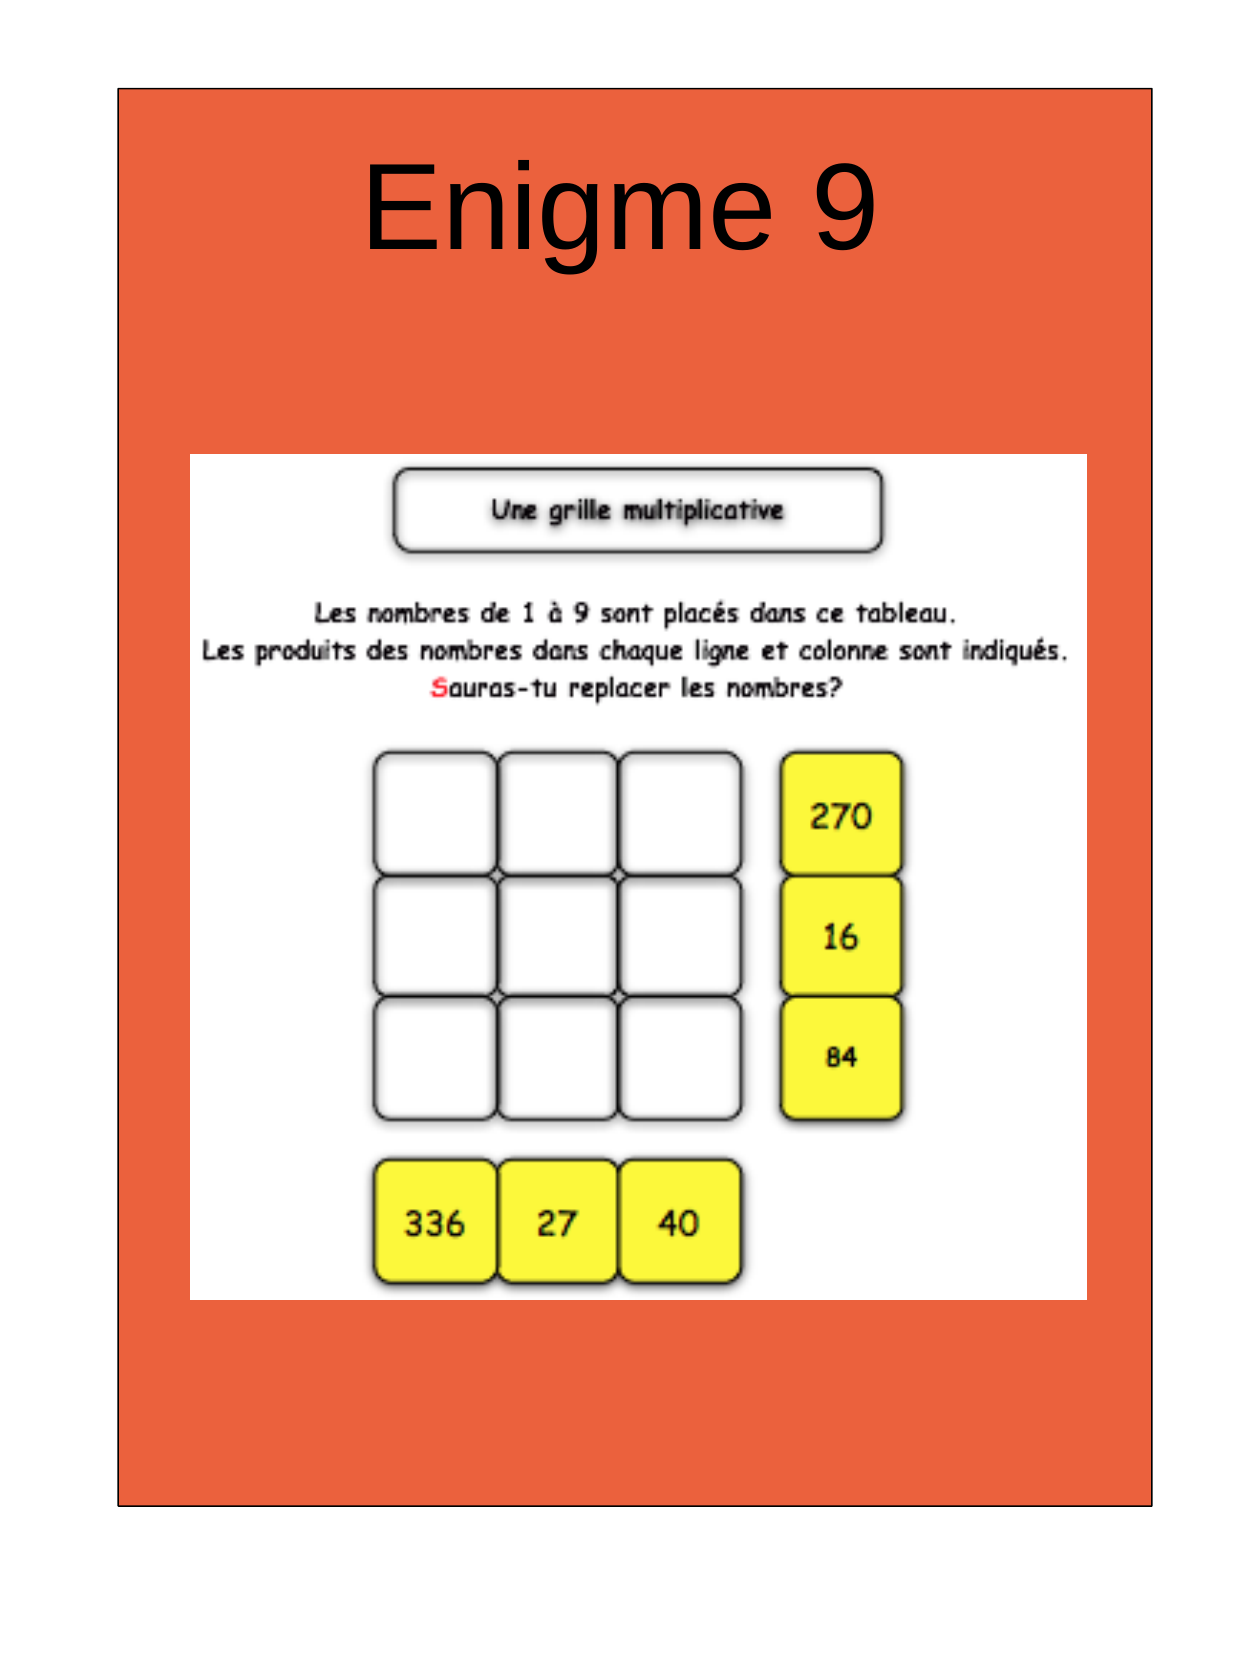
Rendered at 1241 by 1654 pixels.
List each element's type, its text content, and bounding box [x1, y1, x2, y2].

picture [190, 454, 1087, 1300]
title Enigme 9 [62, 65, 1179, 342]
text_box [118, 342, 1152, 1507]
